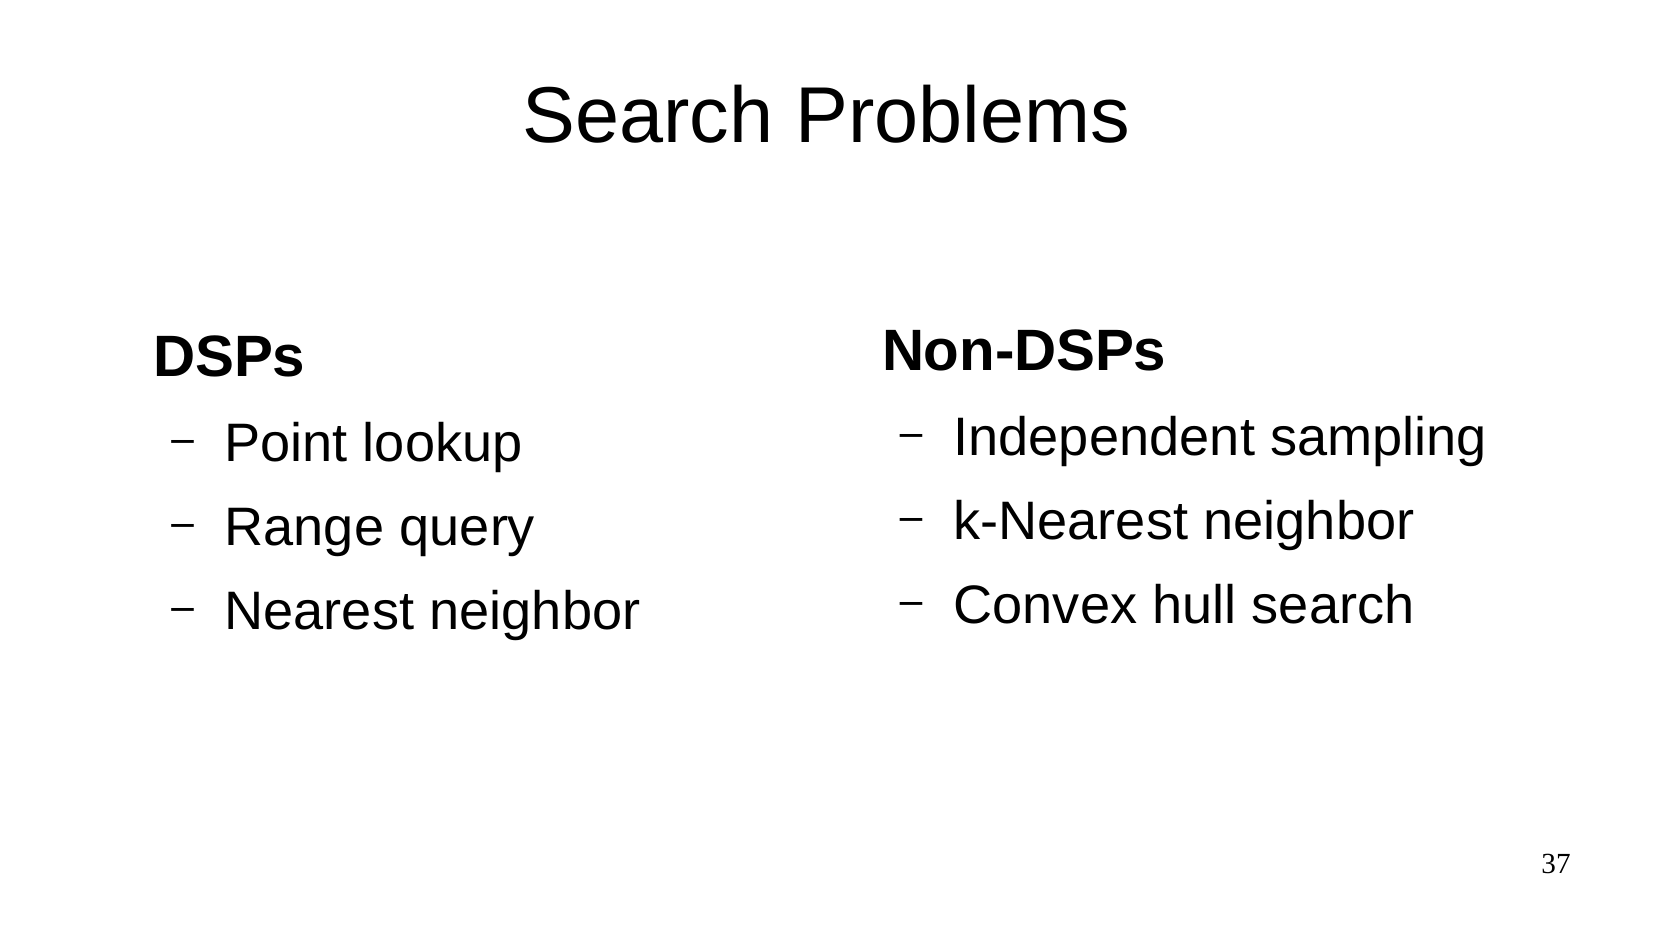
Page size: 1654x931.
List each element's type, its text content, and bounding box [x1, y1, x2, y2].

list Non-DSPs Independent sampling k-Nearest neighbor Convex hull search [811, 318, 1651, 858]
list DSPs Point lookup Range query Nearest neighbor [82, 323, 809, 864]
title Search Problems [82, 37, 1571, 193]
